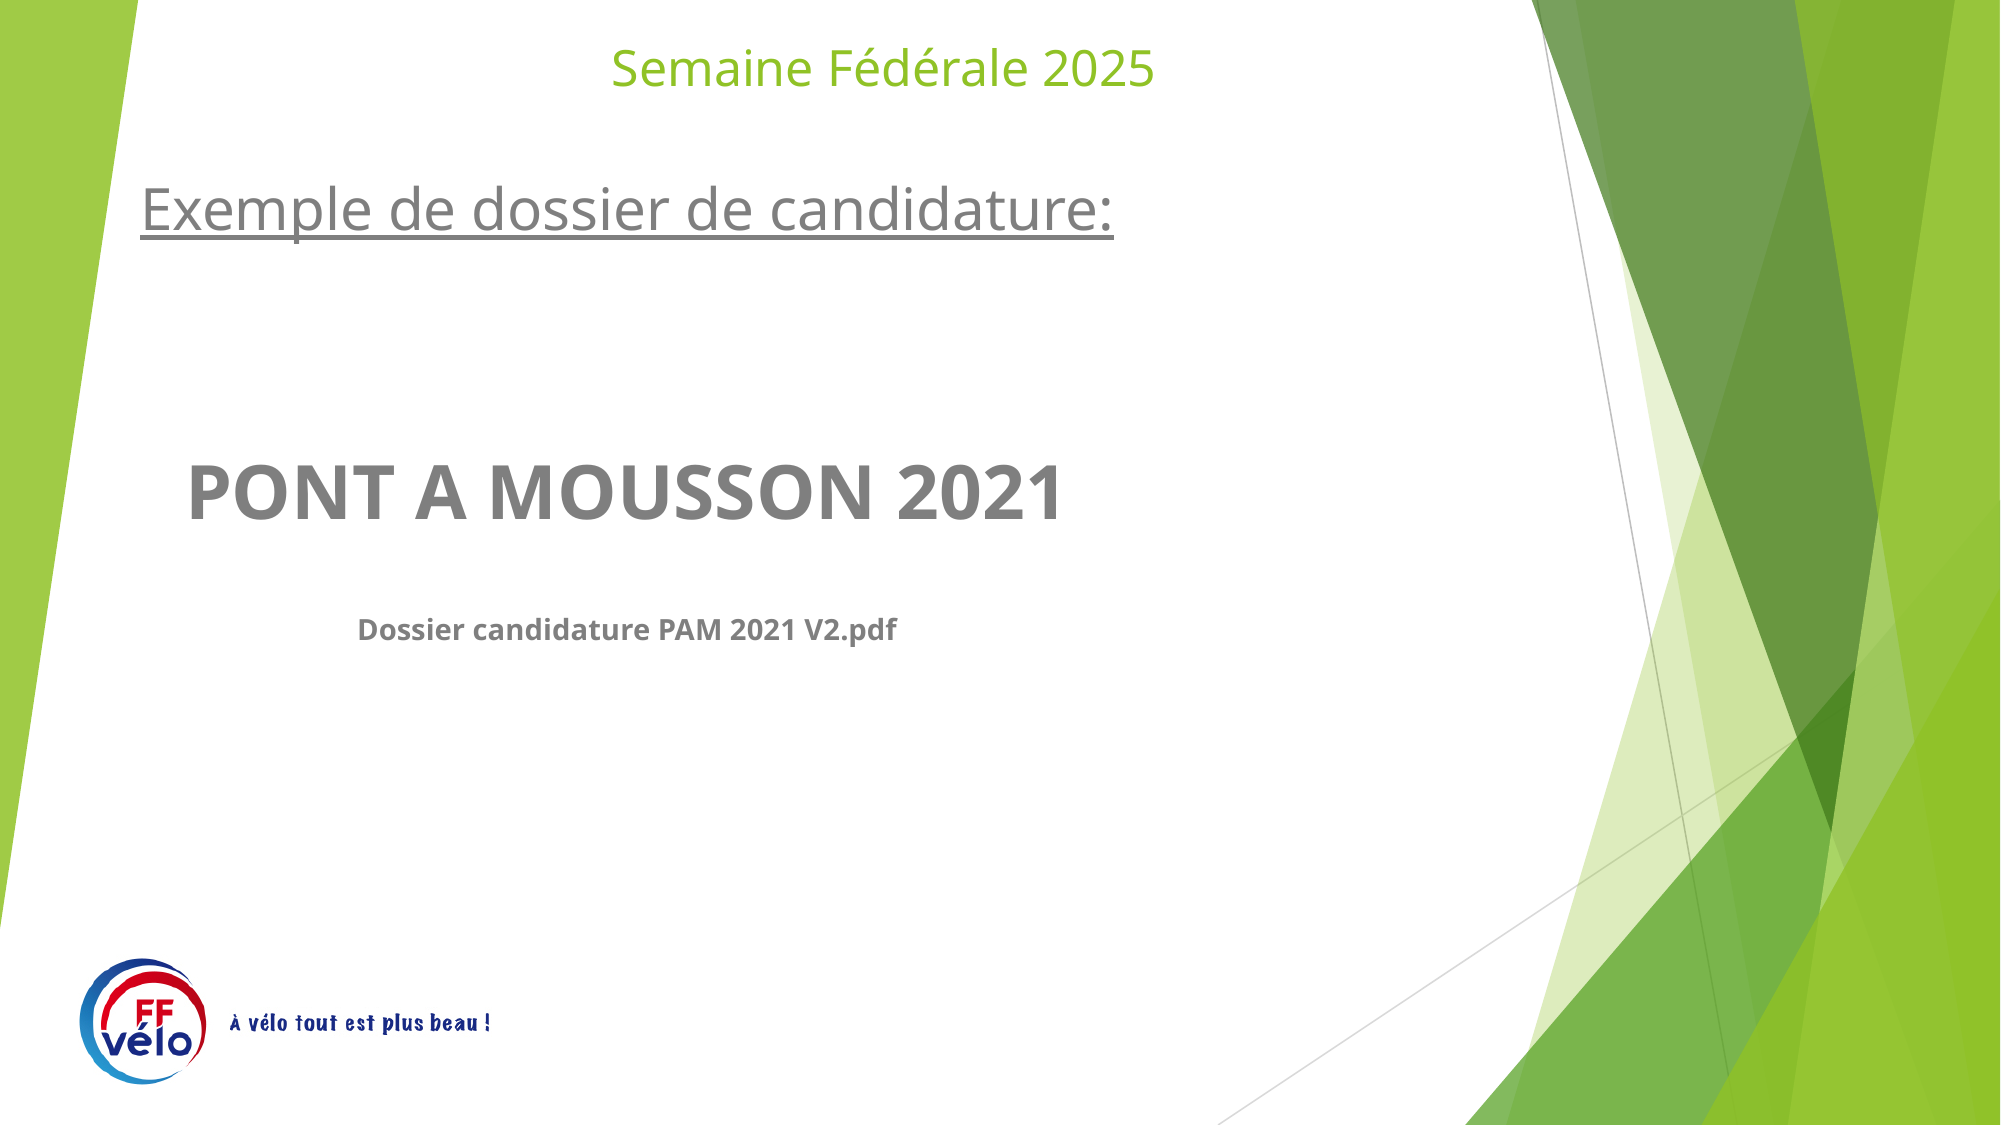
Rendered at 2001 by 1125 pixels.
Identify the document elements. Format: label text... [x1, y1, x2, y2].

picture [78, 954, 504, 1088]
title Semaine Fédérale 2025 [247, 15, 1522, 105]
subtitle Exemple de dossier de candidature: PONT A MOUSSON 2021 Dossier candidature PAM 2021 V2.pdf [125, 164, 1522, 961]
